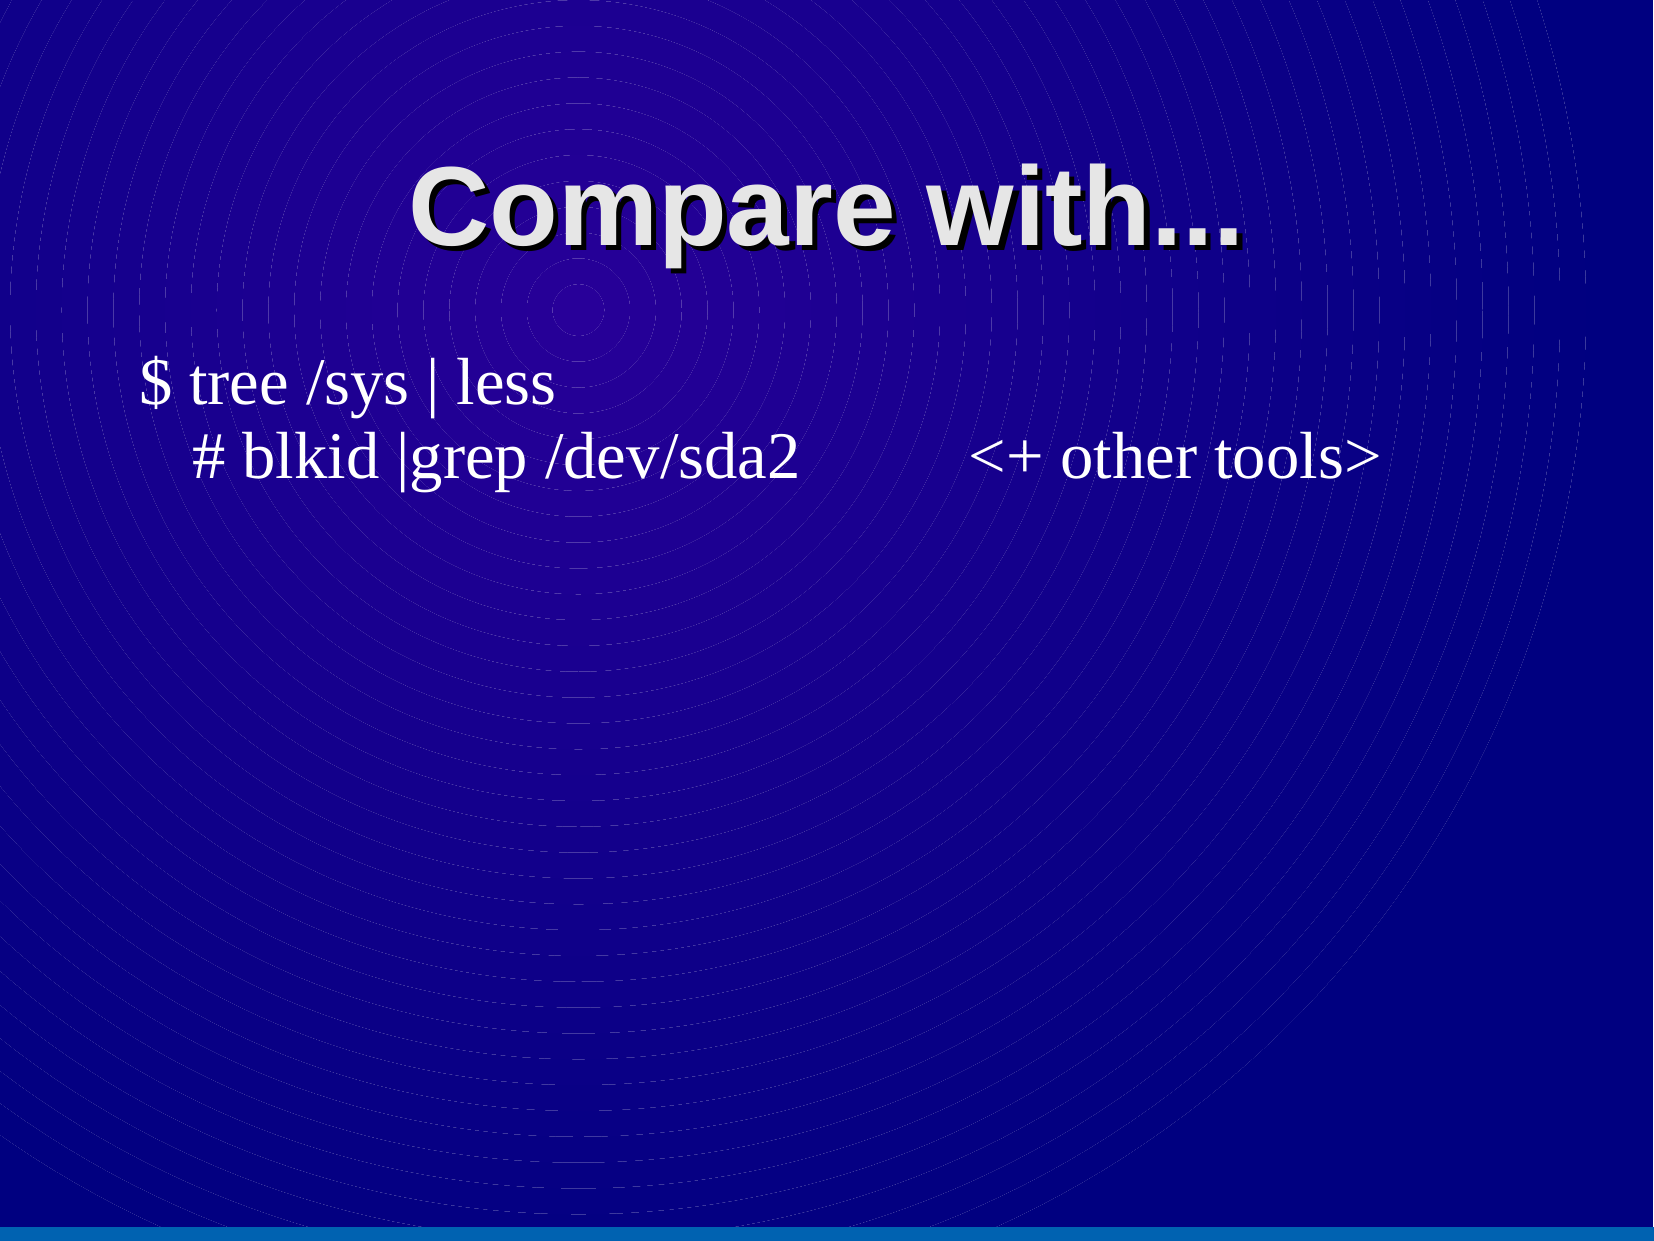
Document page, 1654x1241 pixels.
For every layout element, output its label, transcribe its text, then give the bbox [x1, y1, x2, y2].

title Compare with... [121, 102, 1533, 311]
list $ tree /sys | less # blkid |grep /dev/sda2 <+ other tools> [121, 344, 1533, 1127]
